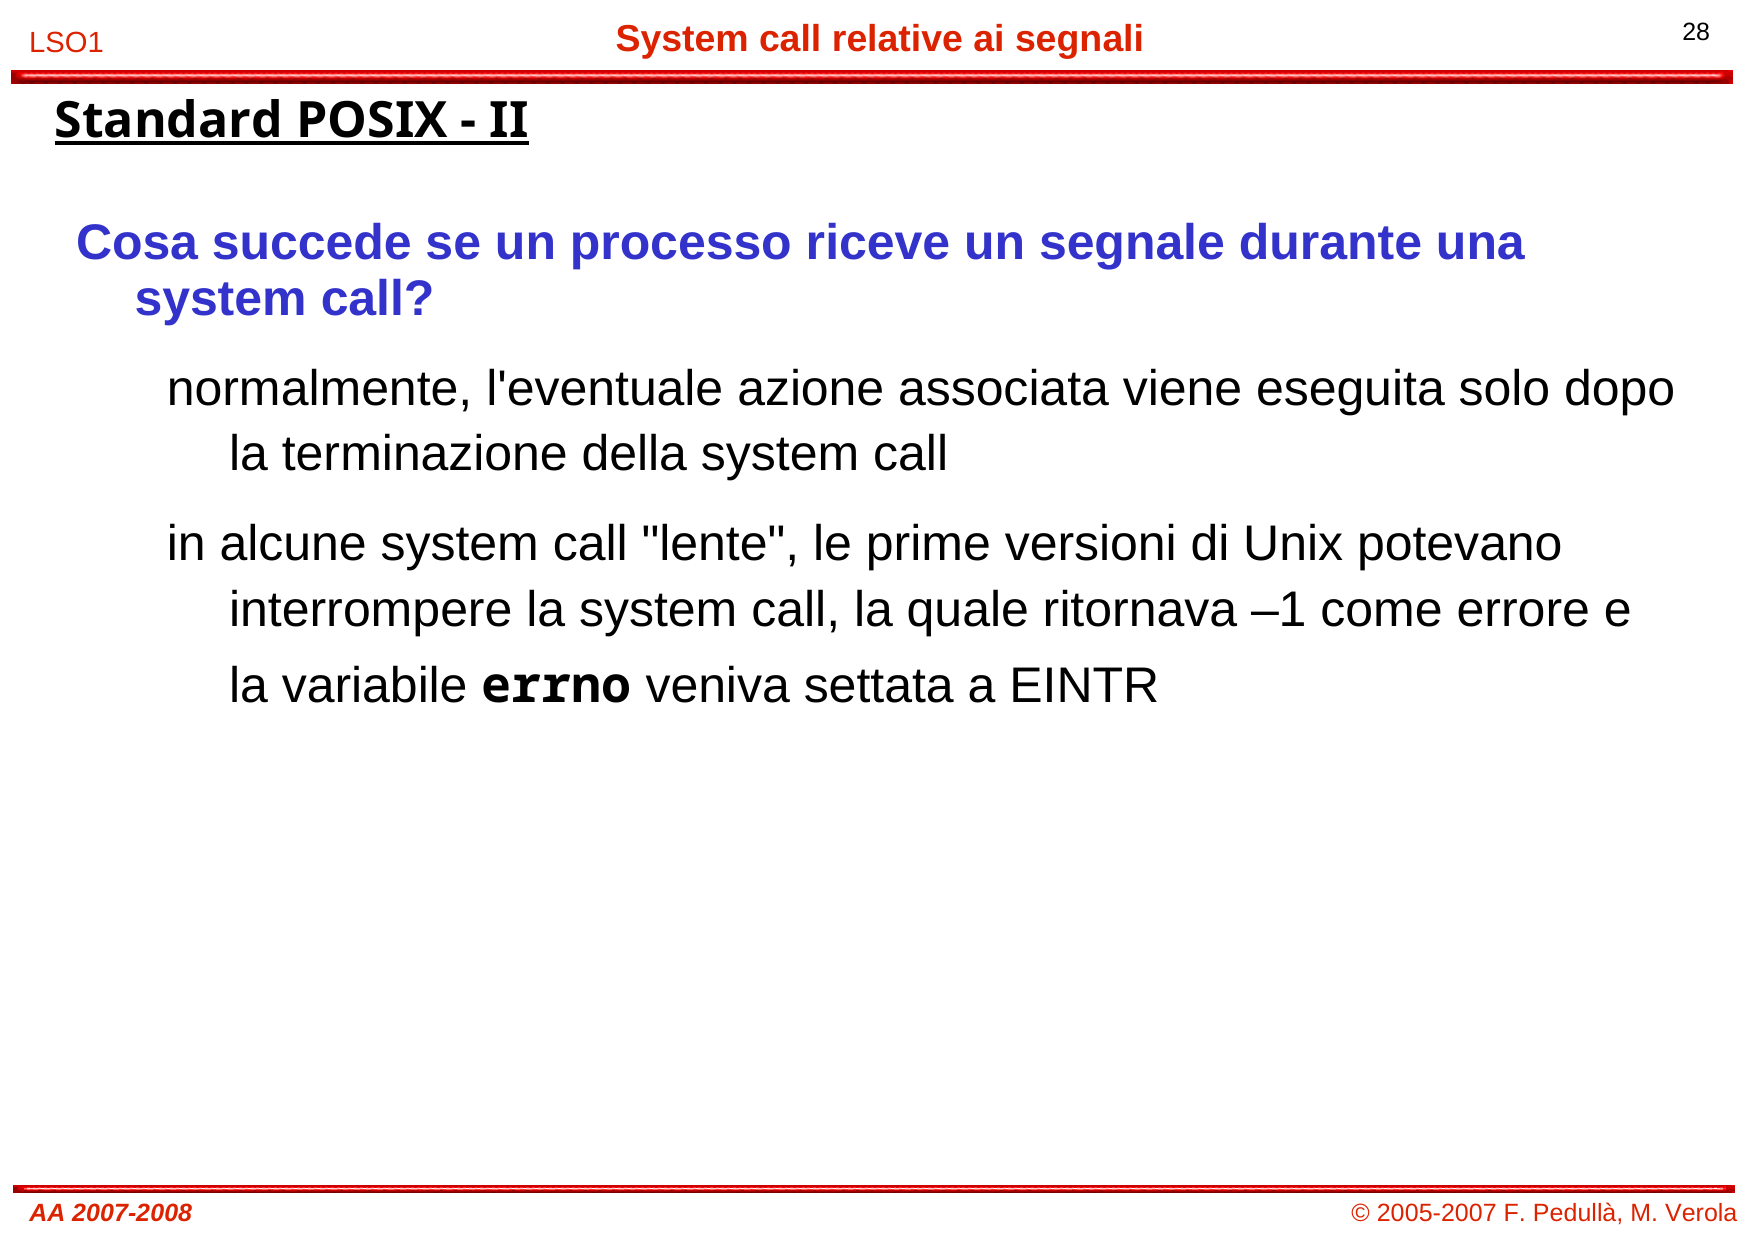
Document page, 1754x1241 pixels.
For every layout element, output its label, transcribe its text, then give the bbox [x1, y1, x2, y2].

picture [13, 1185, 1735, 1193]
title Standard POSIX - II [40, 72, 1714, 168]
picture [11, 70, 1733, 84]
list Cosa succede se un processo riceve un segnale durante una system call? normalmente, l'eventuale azione associata viene eseguita solo dopo la terminazione della system call in alcune system call "lente", le prime versioni di Unix potevano interrompere la system call, la quale ritornava –1 come errore e la variabile errno veniva settata a EINTR [58, 206, 1696, 815]
